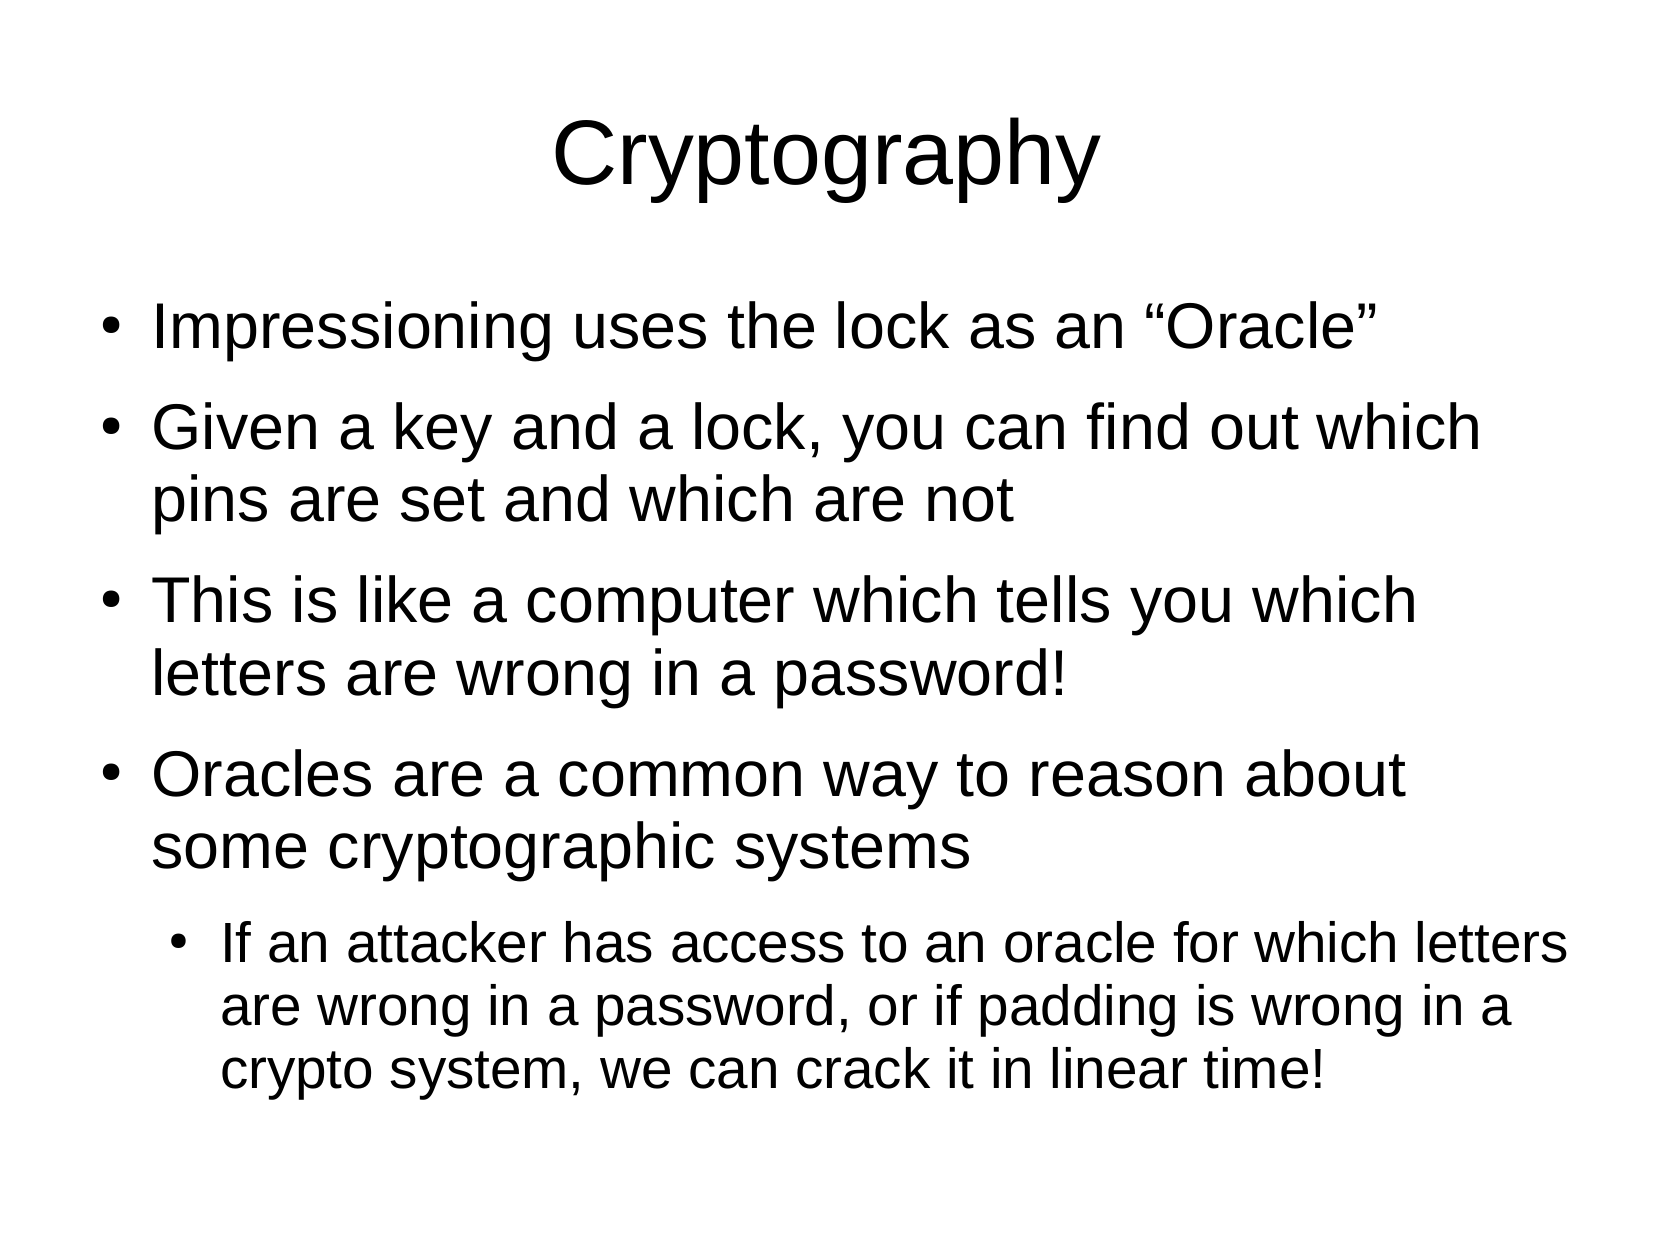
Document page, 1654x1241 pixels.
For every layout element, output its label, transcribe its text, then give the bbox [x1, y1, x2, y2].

title Cryptography [82, 56, 1571, 250]
list Impressioning uses the lock as an “Oracle” Given a key and a lock, you can find out which pins are set and which are not This is like a computer which tells you which letters are wrong in a password! Oracles are a common way to reason about some cryptographic systems If an attacker has access to an oracle for which letters are wrong in a password, or if padding is wrong in a crypto system, we can crack it in linear time! [82, 290, 1571, 1109]
